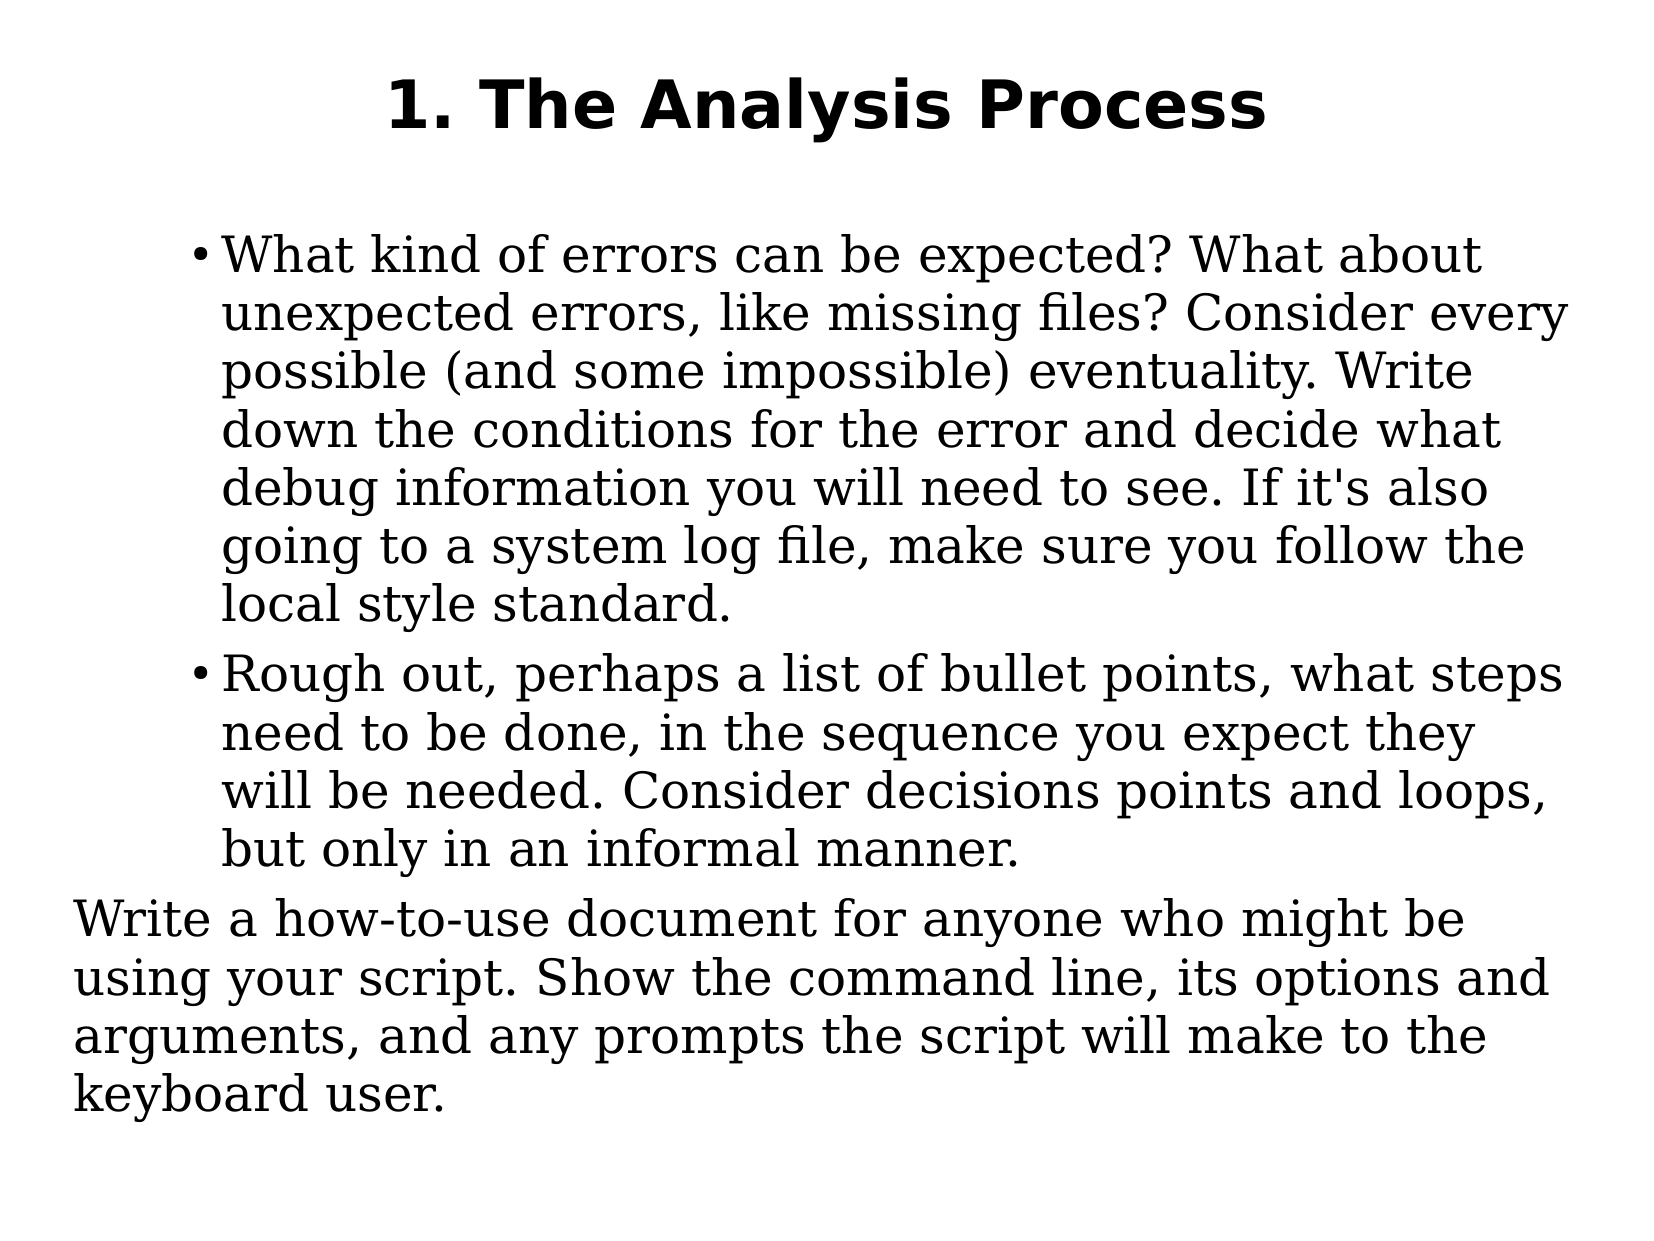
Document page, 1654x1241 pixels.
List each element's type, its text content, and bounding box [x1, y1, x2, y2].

text_box 1. The Analysis Process What kind of errors can be expected? What about unexpected errors, like missing files? Consider every possible (and some impossible) eventuality. Write down the conditions for the error and decide what debug information you will need to see. If it's also going to a system log file, make sure you follow the local style standard. Rough out, perhaps a list of bullet points, what steps need to be done, in the sequence you expect they will be needed. Consider decisions points and loops, but only in an informal manner. Write a how-to-use document for anyone who might be using your script. Show the command line, its options and arguments, and any prompts the script will make to the keyboard user. [59, 59, 1595, 1131]
